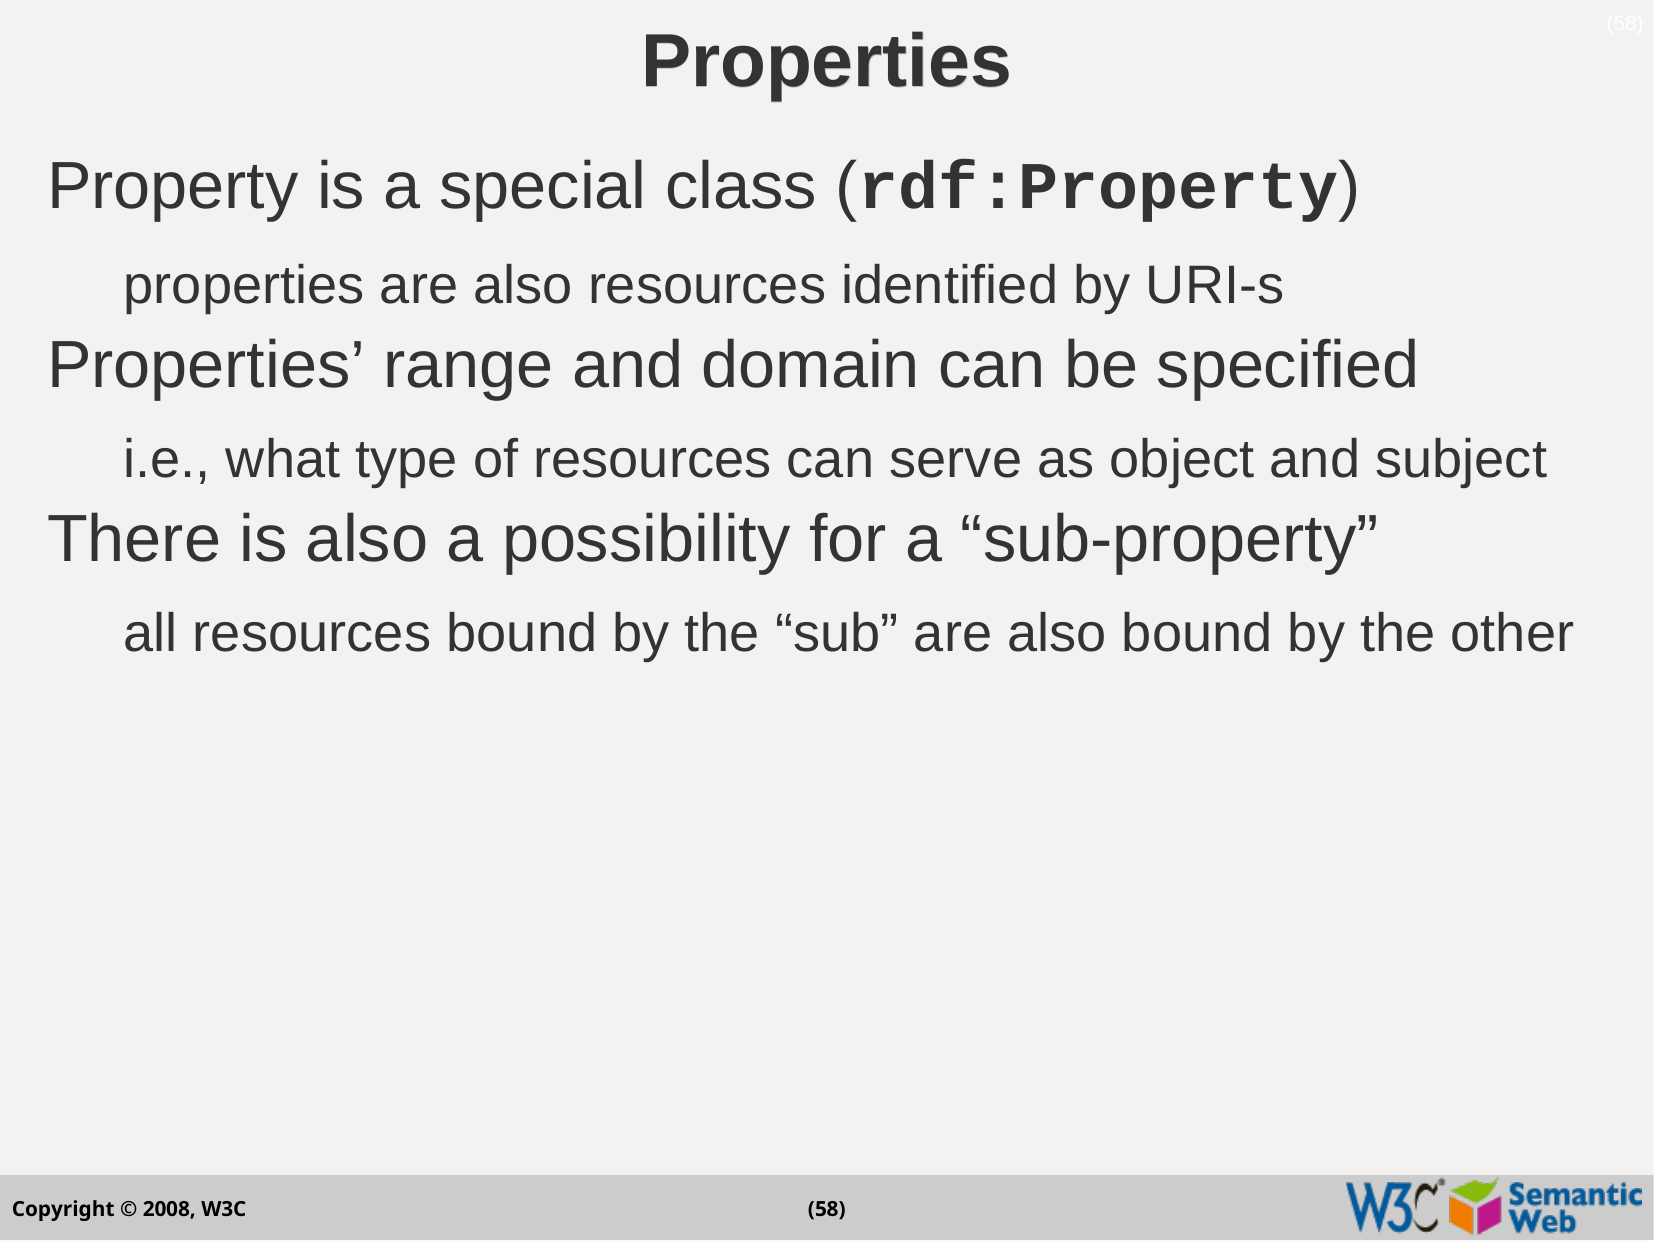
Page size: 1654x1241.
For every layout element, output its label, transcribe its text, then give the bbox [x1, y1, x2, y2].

list Property is a special class (rdf:Property) properties are also resources identified by URI-s Properties’ range and domain can be specified i.e., what type of resources can serve as object and subject There is also a possibility for a “sub-property” all resources bound by the “sub” are also bound by the other [29, 147, 1624, 1134]
picture [1346, 1175, 1642, 1235]
title Properties [0, 0, 1654, 119]
